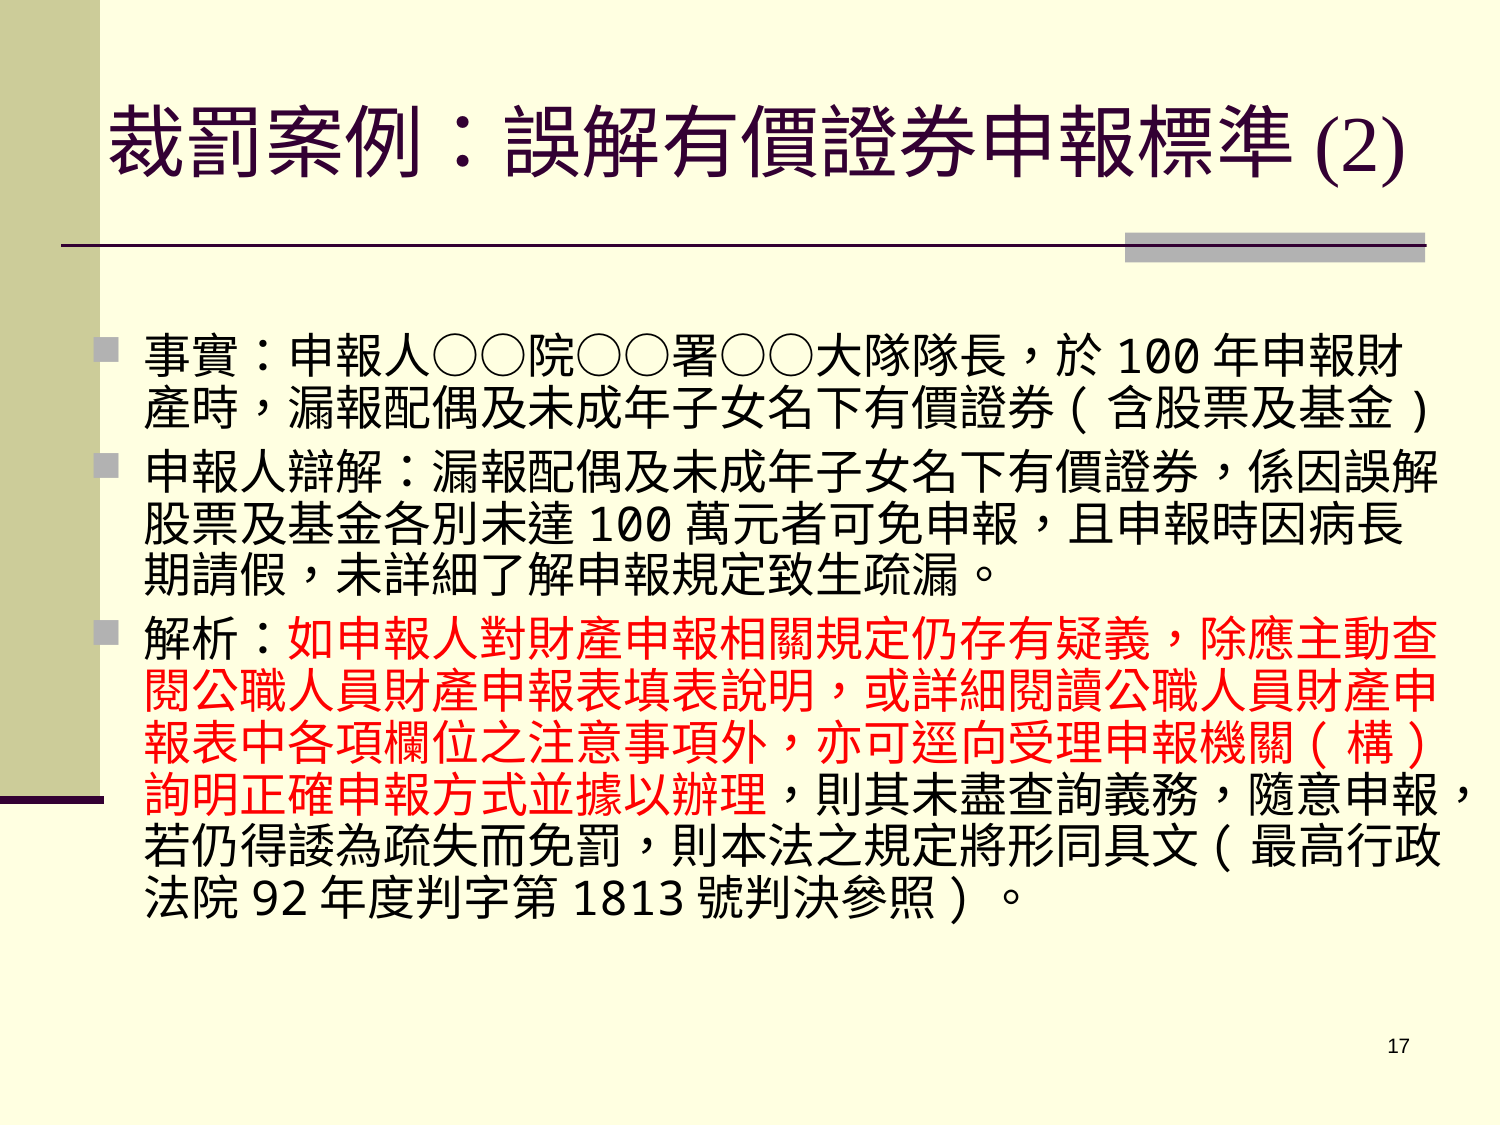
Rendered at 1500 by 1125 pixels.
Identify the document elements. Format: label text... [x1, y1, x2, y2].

text_box <編號> [1112, 1025, 1426, 1101]
title 裁罰案例：誤解有價證券申報標準(2) [88, 45, 1425, 234]
list 事實：申報人○○院○○署○○大隊隊長，於100年申報財產時，漏報配偶及未成年子女名下有價證券(含股票及基金) 申報人辯解：漏報配偶及未成年子女名下有價證券，係因誤解股票及基金各別未達100萬元者可免申報，且申報時因病長期請假，未詳細了解申報規定致生疏漏。 解析：如申報人對財產申報相關規定仍存有疑義，除應主動查閱公職人員財產申報表填表說明，或詳細閱讀公職人員財產申報表中各項欄位之注意事項外，亦可逕向受理申報機關(構)詢明正確申報方式並據以辦理，則其未盡查詢義務，隨意申報，若仍得諉為疏失而免罰，則本法之規定將形同具文(最高行政法院92年度判字第1813號判決參照)。 [74, 324, 1459, 1024]
